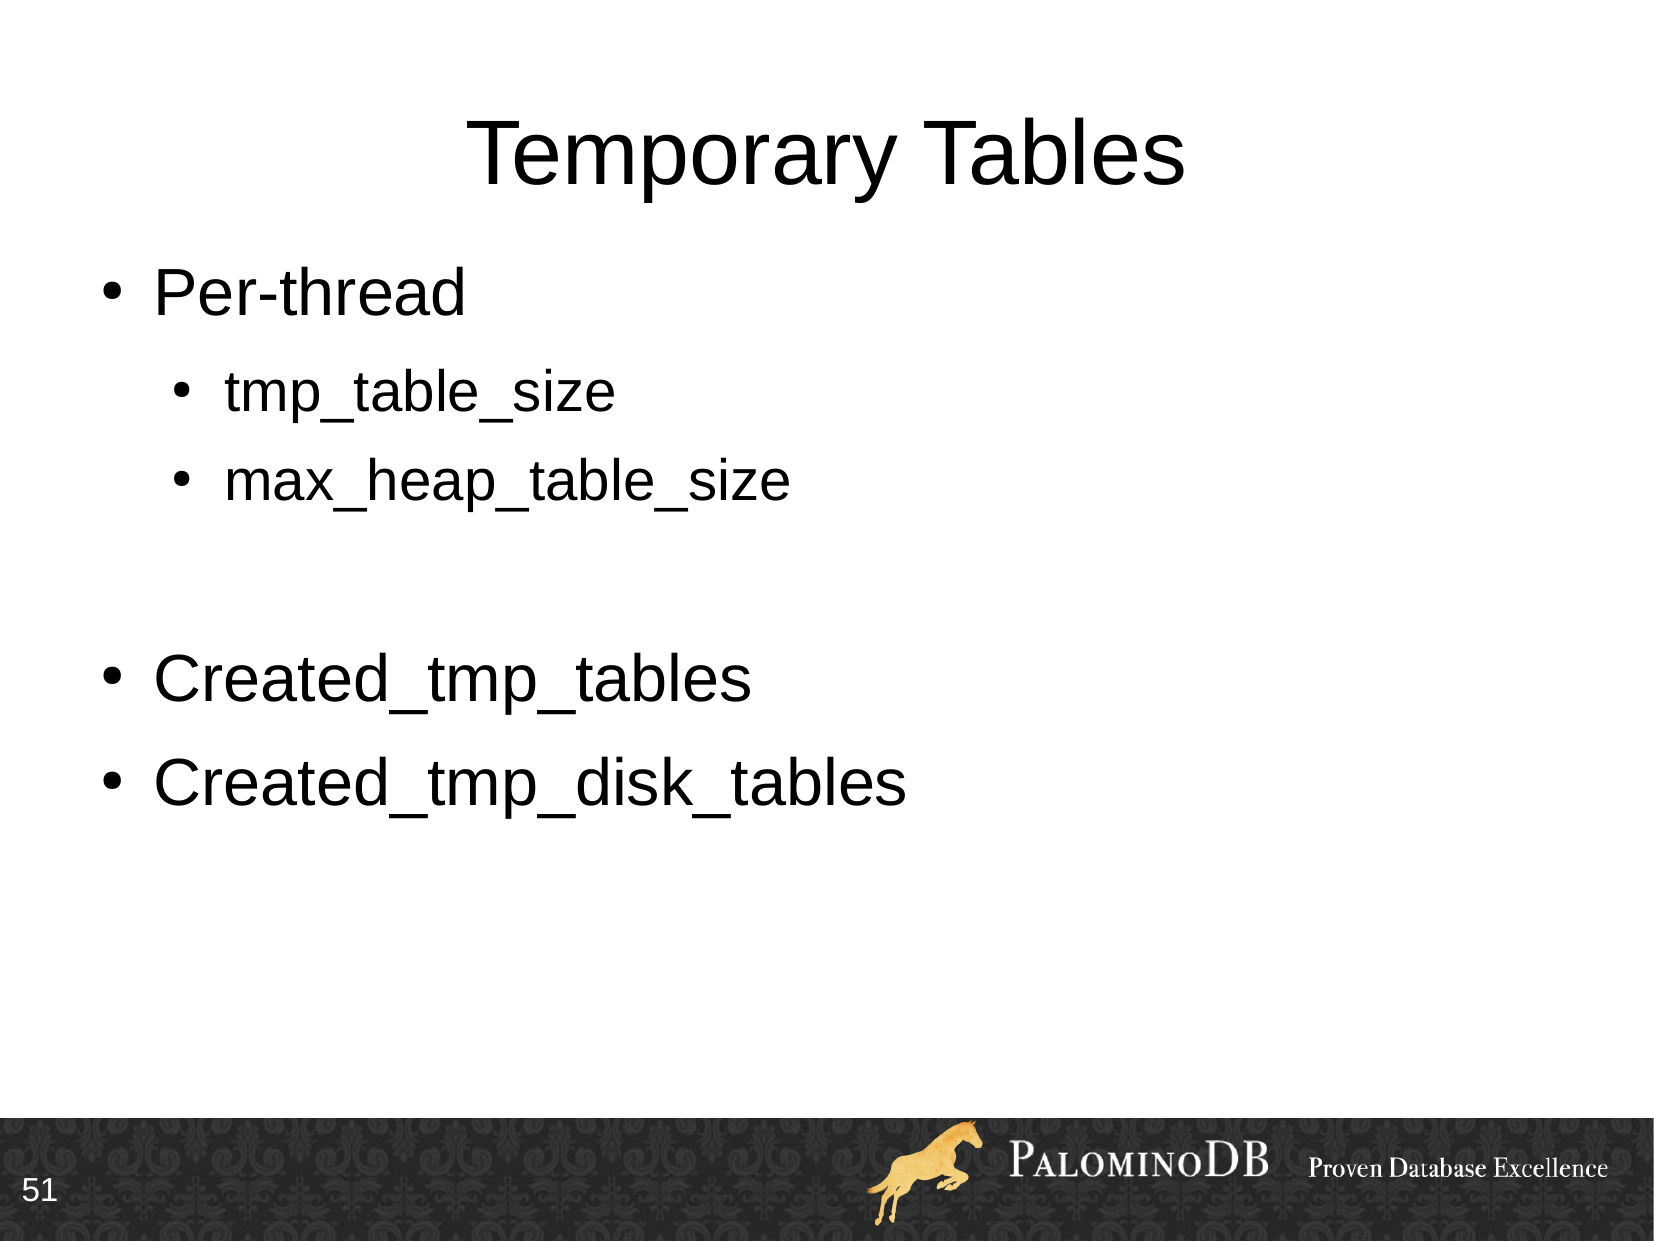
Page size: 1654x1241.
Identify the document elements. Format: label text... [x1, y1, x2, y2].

list Per-thread tmp_table_size max_heap_table_size Created_tmp_tables Created_tmp_disk_tables [82, 254, 1571, 1151]
title Temporary Tables [82, 49, 1571, 254]
picture [0, 1118, 1654, 1241]
